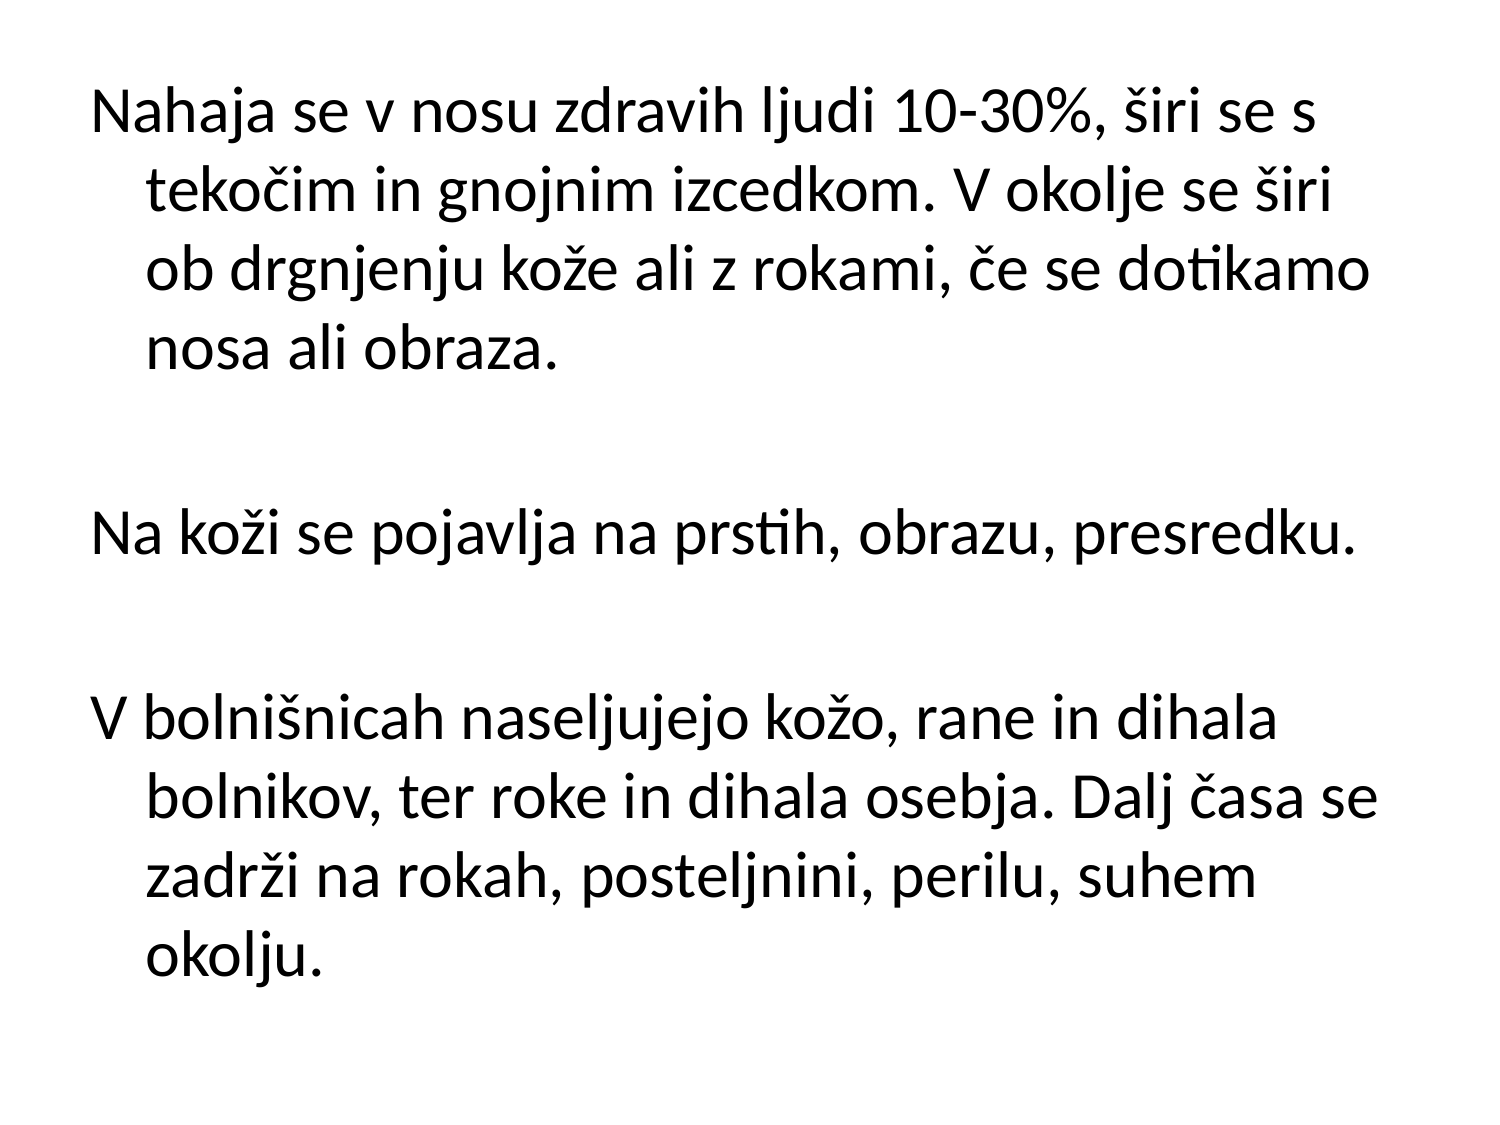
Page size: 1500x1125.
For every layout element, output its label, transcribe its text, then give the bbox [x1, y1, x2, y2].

list Nahaja se v nosu zdravih ljudi 10-30%, širi se s tekočim in gnojnim izcedkom. V okolje se širi ob drgnjenju kože ali z rokami, če se dotikamo nosa ali obraza. Na koži se pojavlja na prstih, obrazu, presredku. V bolnišnicah naseljujejo kožo, rane in dihala bolnikov, ter roke in dihala osebja. Dalj časa se zadrži na rokah, posteljnini, perilu, suhem okolju. [75, 58, 1425, 1005]
